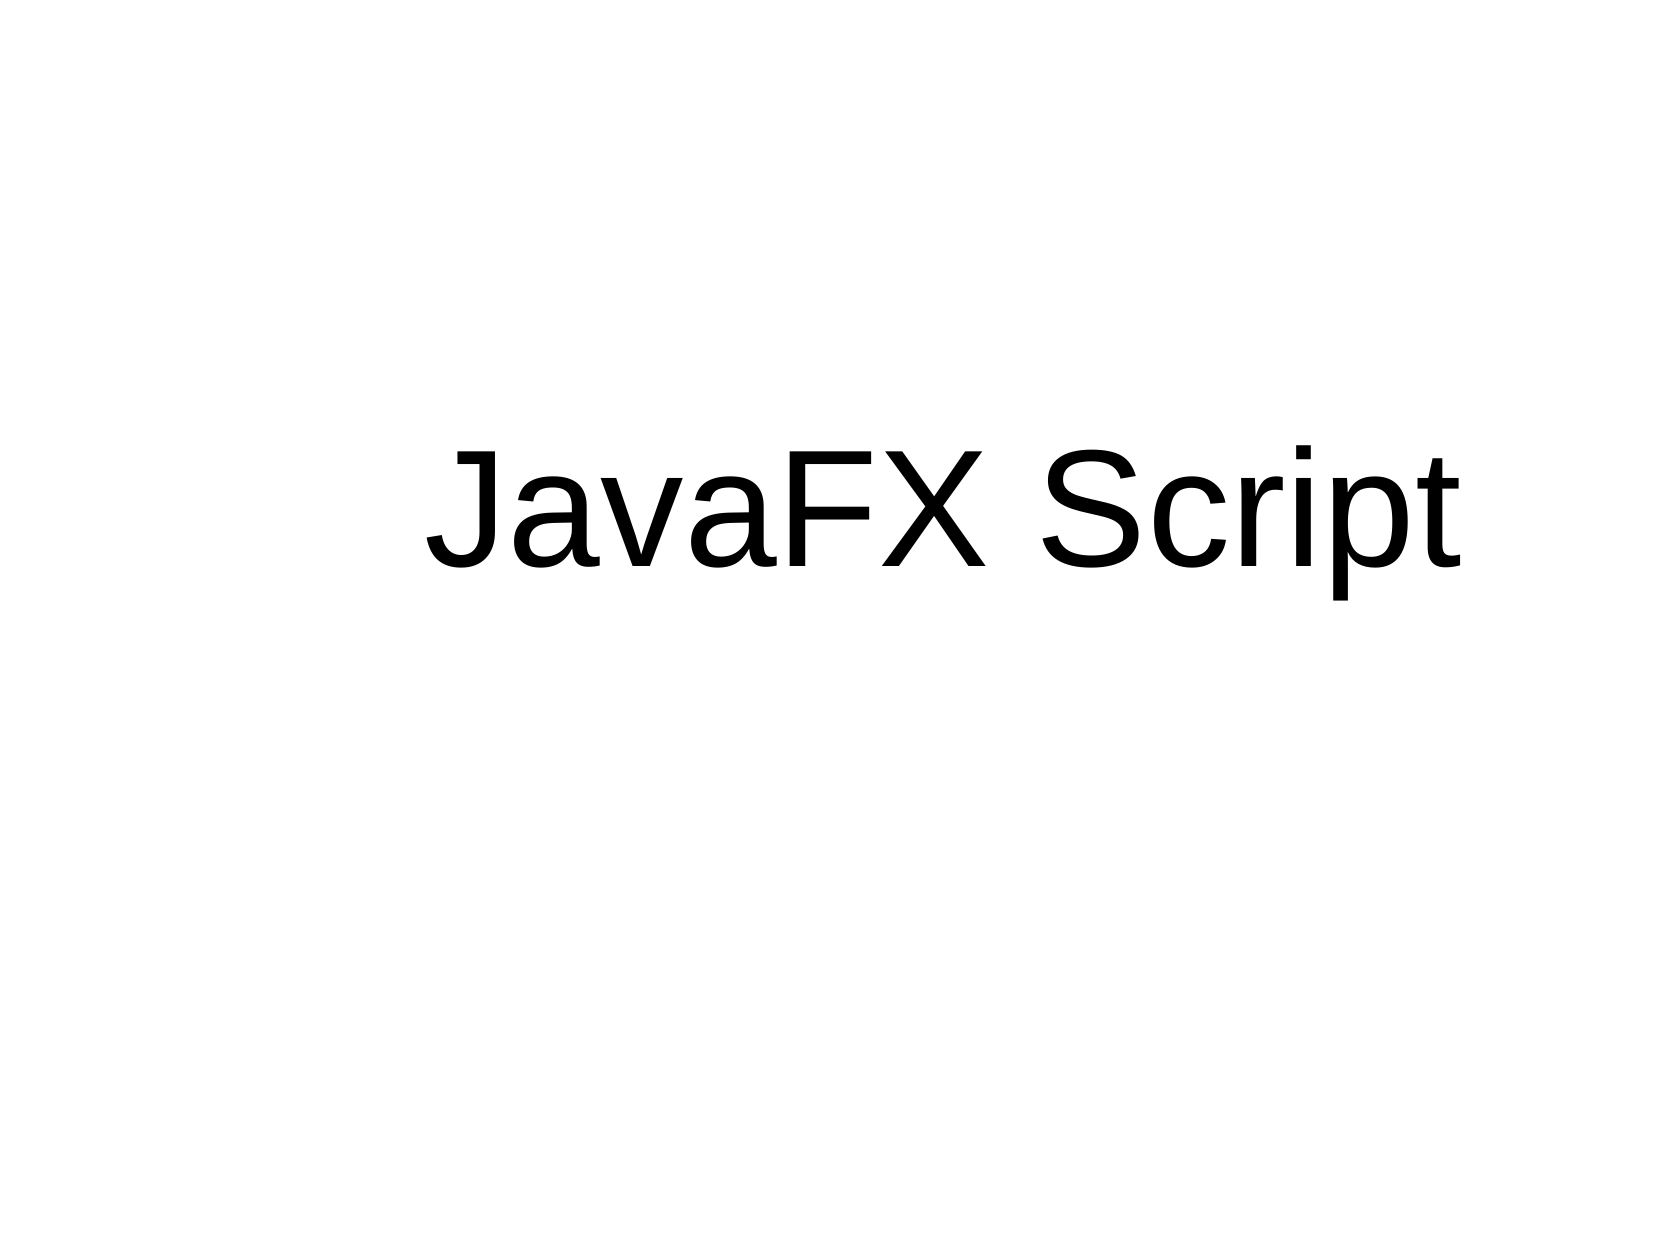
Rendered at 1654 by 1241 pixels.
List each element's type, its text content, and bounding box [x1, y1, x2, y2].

title JavaFX Script [262, 414, 1463, 602]
